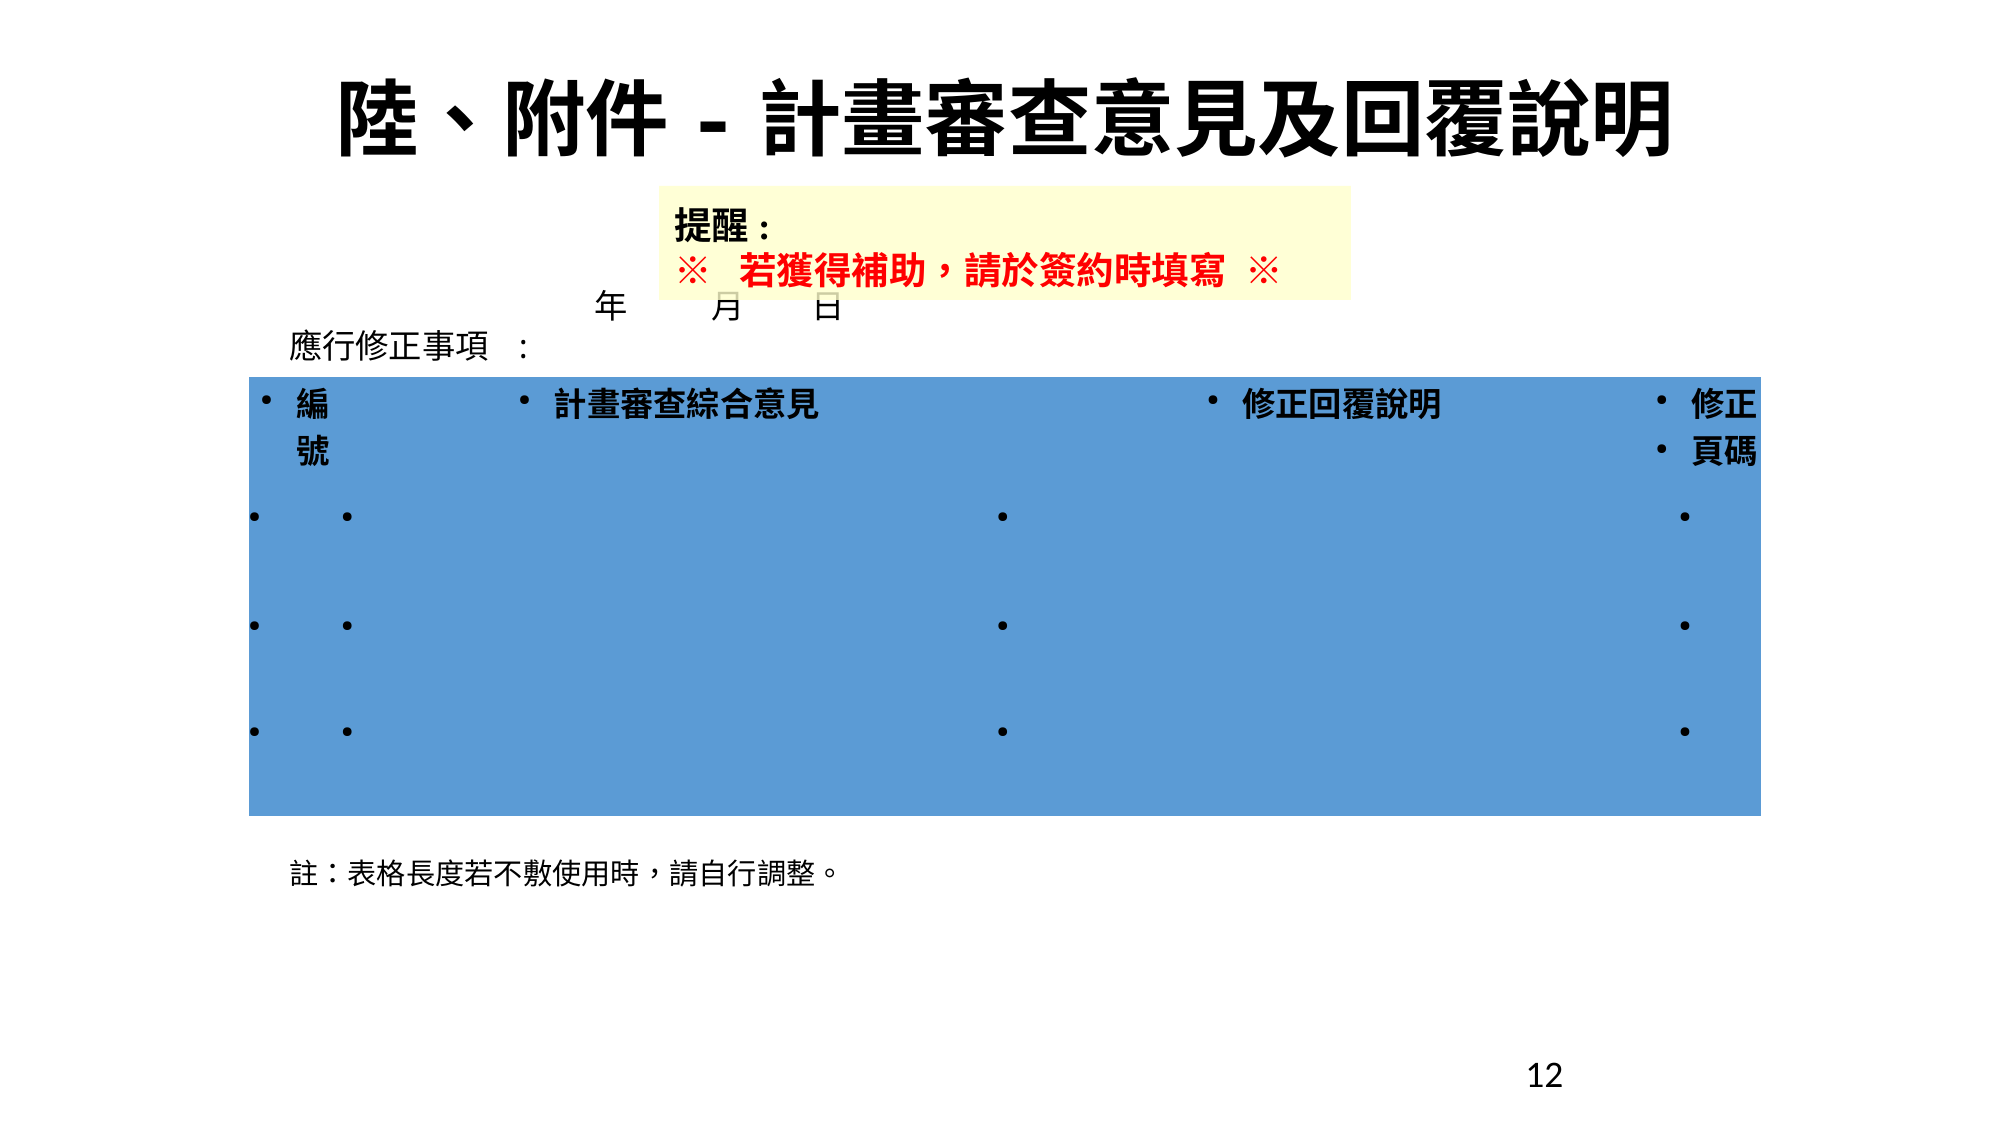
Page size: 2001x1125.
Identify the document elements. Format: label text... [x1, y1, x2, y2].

table_cell [1652, 710, 1761, 816]
table_cell [249, 710, 341, 816]
table_cell [997, 604, 1652, 710]
table_cell [1652, 495, 1761, 604]
text_box 12 [1510, 1042, 1977, 1103]
table_cell [341, 495, 997, 604]
text_box 年 月 日 應行修正事項 : 註：表格長度若不敷使用時，請自行調整。 [274, 187, 1738, 377]
text_box 提醒: ※ 若獲得補助，請於簽約時填寫 ※ [659, 186, 1351, 300]
table_cell [341, 710, 997, 816]
text_box 年 月 日 應行修正事項 : 註：表格長度若不敷使用時，請自行調整。 [274, 816, 1738, 928]
table_header 修正回覆說明 [997, 377, 1652, 495]
table_cell [997, 495, 1652, 604]
table_cell [1652, 604, 1761, 710]
table_header 計畫審查綜合意見 [341, 377, 997, 495]
table_cell [249, 604, 341, 710]
table_header 修正 頁碼 [1652, 377, 1761, 495]
text_box 陸、附件-計畫審查意見及回覆說明 [105, 54, 1906, 179]
table_cell [341, 604, 997, 710]
table_header 編號 [249, 377, 341, 495]
table_cell [249, 495, 341, 604]
table_cell [997, 710, 1652, 816]
